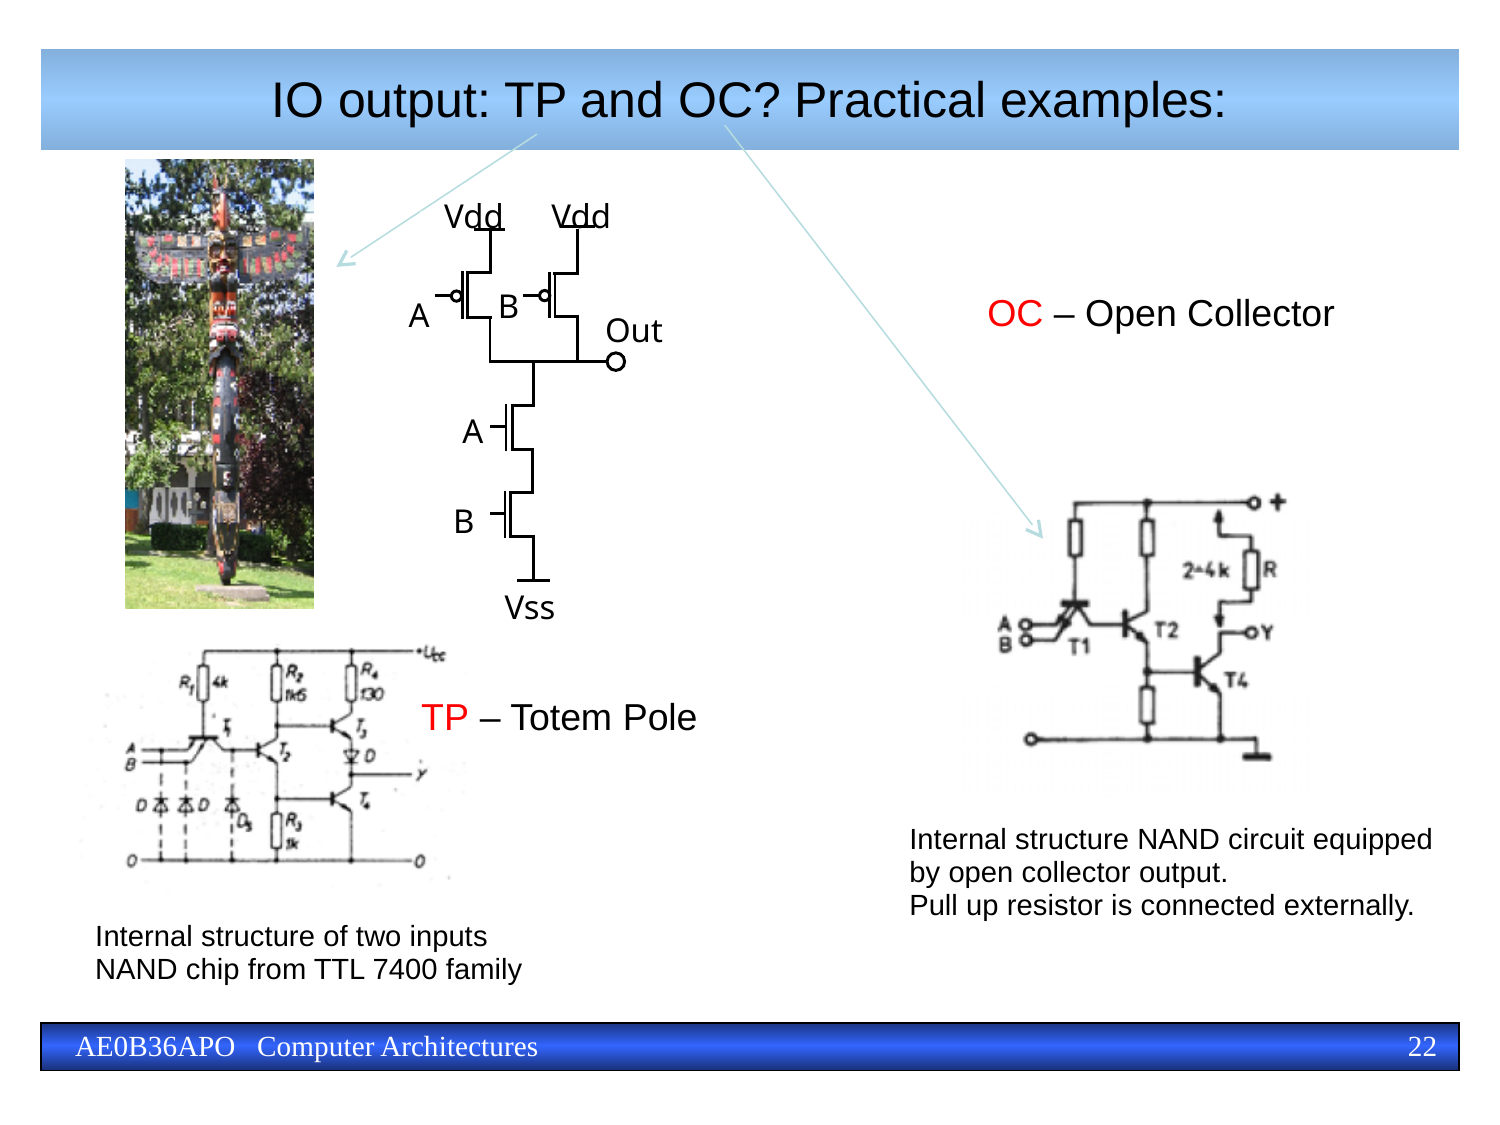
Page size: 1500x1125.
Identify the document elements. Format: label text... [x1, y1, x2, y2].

text_box Vss [504, 584, 562, 623]
text_box [469, 211, 576, 360]
text_box [609, 355, 622, 368]
text_box [420, 211, 661, 603]
text_box Out [604, 307, 666, 346]
text_box A [462, 408, 485, 447]
text_box Internal structure of two inputs NAND chip from TTL 7400 family [80, 894, 555, 1012]
text_box OC – Open Collector [972, 280, 1418, 342]
picture [125, 159, 314, 609]
picture [64, 635, 499, 989]
picture [960, 480, 1334, 796]
text_box B [453, 497, 476, 537]
text_box Internal structure NAND circuit equipped by open collector output. Pull up resistor is connected externally. [894, 796, 1432, 949]
text_box B [498, 283, 528, 330]
text_box Vdd [551, 193, 617, 233]
title IO output: TP and OC? Practical examples: [41, 49, 1459, 150]
text_box Vdd [444, 193, 509, 233]
text_box TP – Totem Pole [406, 685, 724, 746]
text_box A [408, 292, 441, 331]
